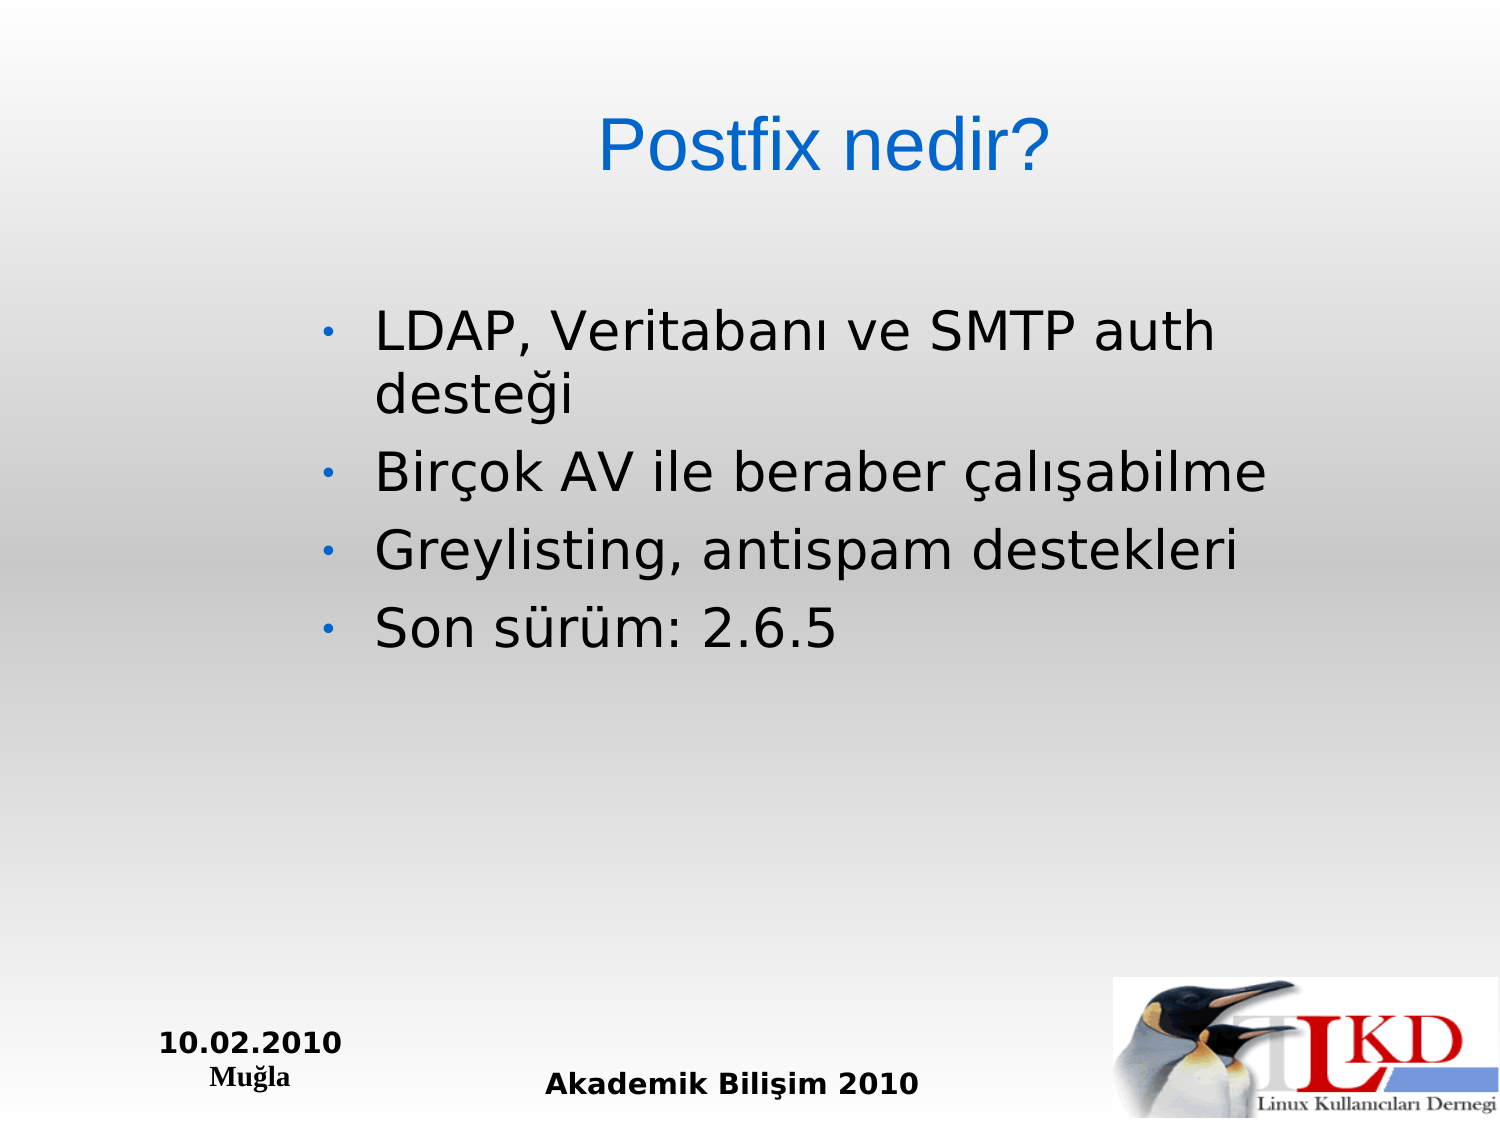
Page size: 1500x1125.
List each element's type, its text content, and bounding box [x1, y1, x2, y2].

picture [1113, 977, 1499, 1118]
list LDAP, Veritabanı ve SMTP auth desteği Birçok AV ile beraber çalışabilme Greylisting, antispam destekleri Son sürüm: 2.6.5 [224, 299, 1425, 975]
title Postfix nedir? [224, 49, 1425, 238]
